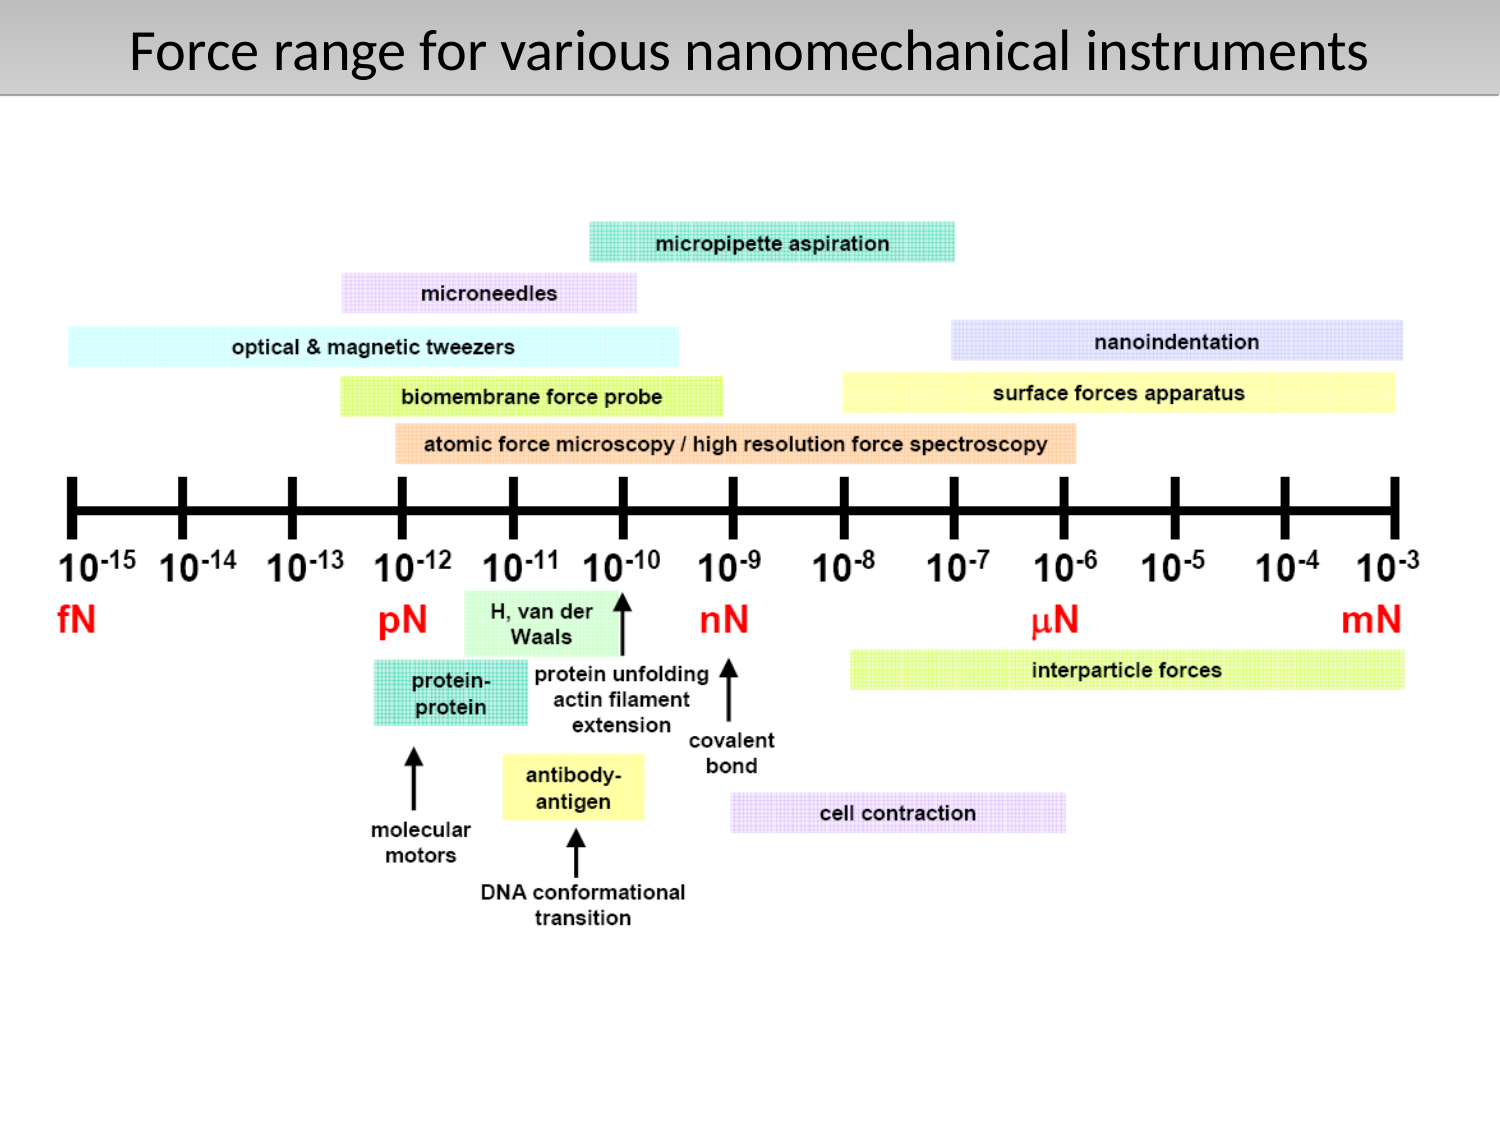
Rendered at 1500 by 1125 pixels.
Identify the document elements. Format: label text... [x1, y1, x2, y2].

title Force range for various nanomechanical instruments [23, 0, 1477, 94]
picture [39, 205, 1489, 961]
